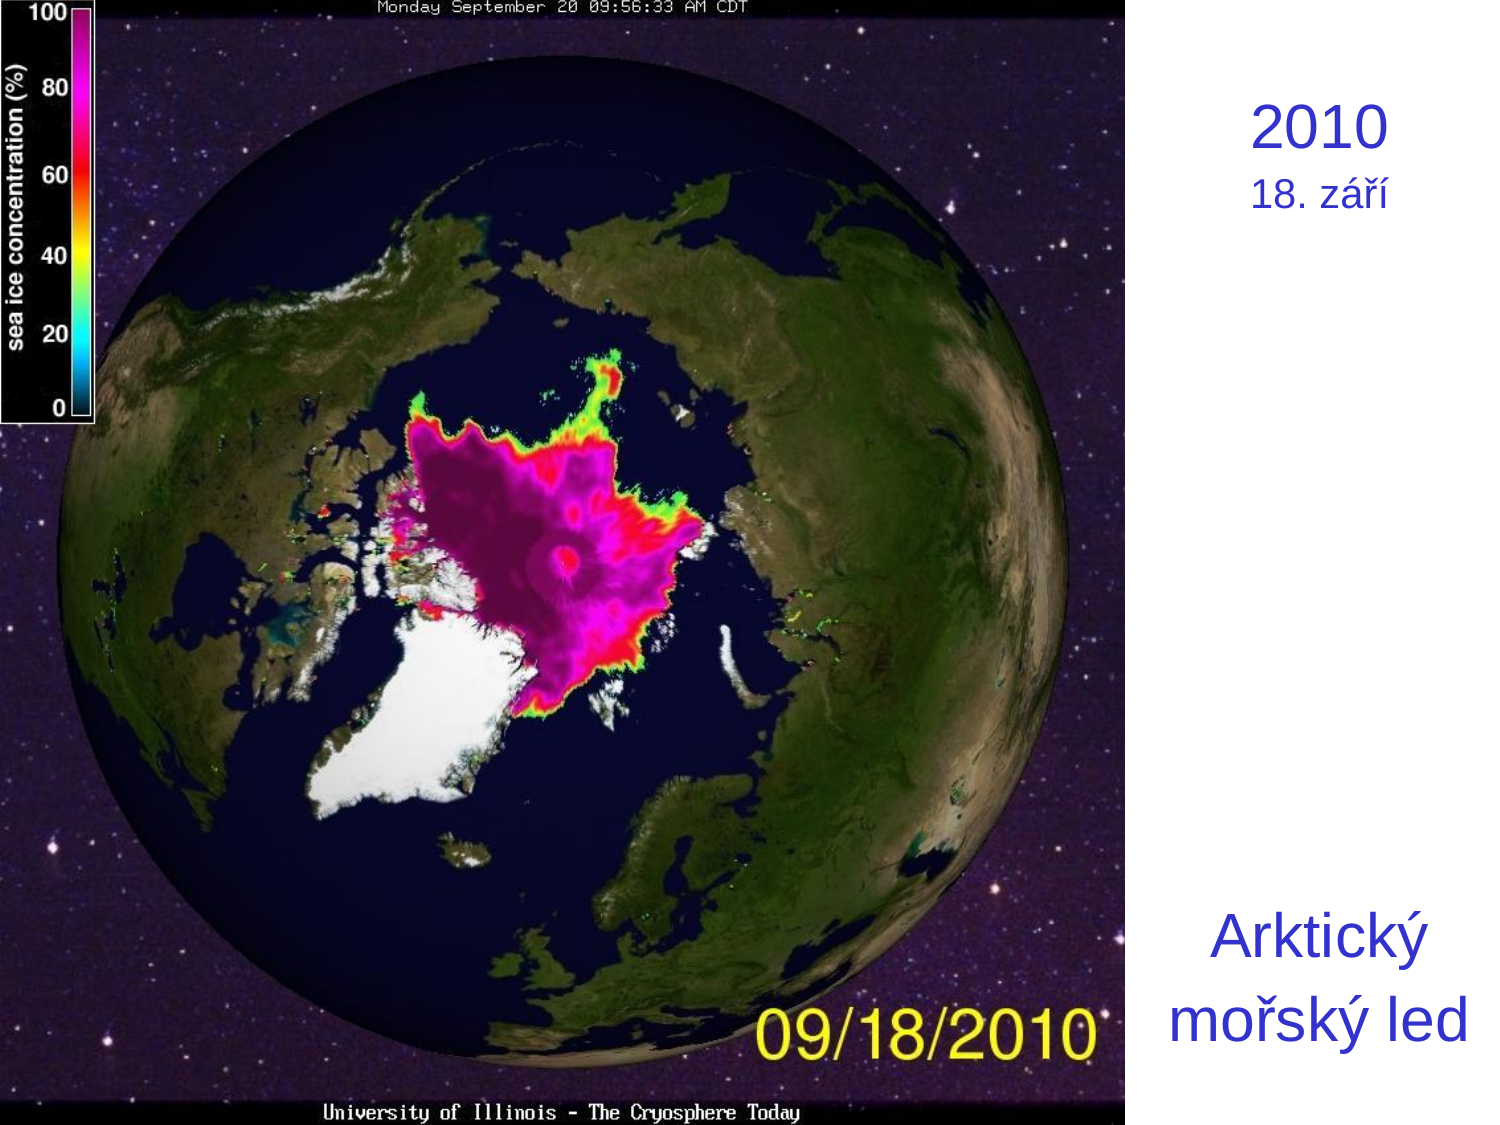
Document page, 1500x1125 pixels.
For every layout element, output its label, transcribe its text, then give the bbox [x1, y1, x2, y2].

picture [0, 0, 1125, 1125]
title 2010 18. září Arktický mořský led [1139, 7, 1500, 1125]
